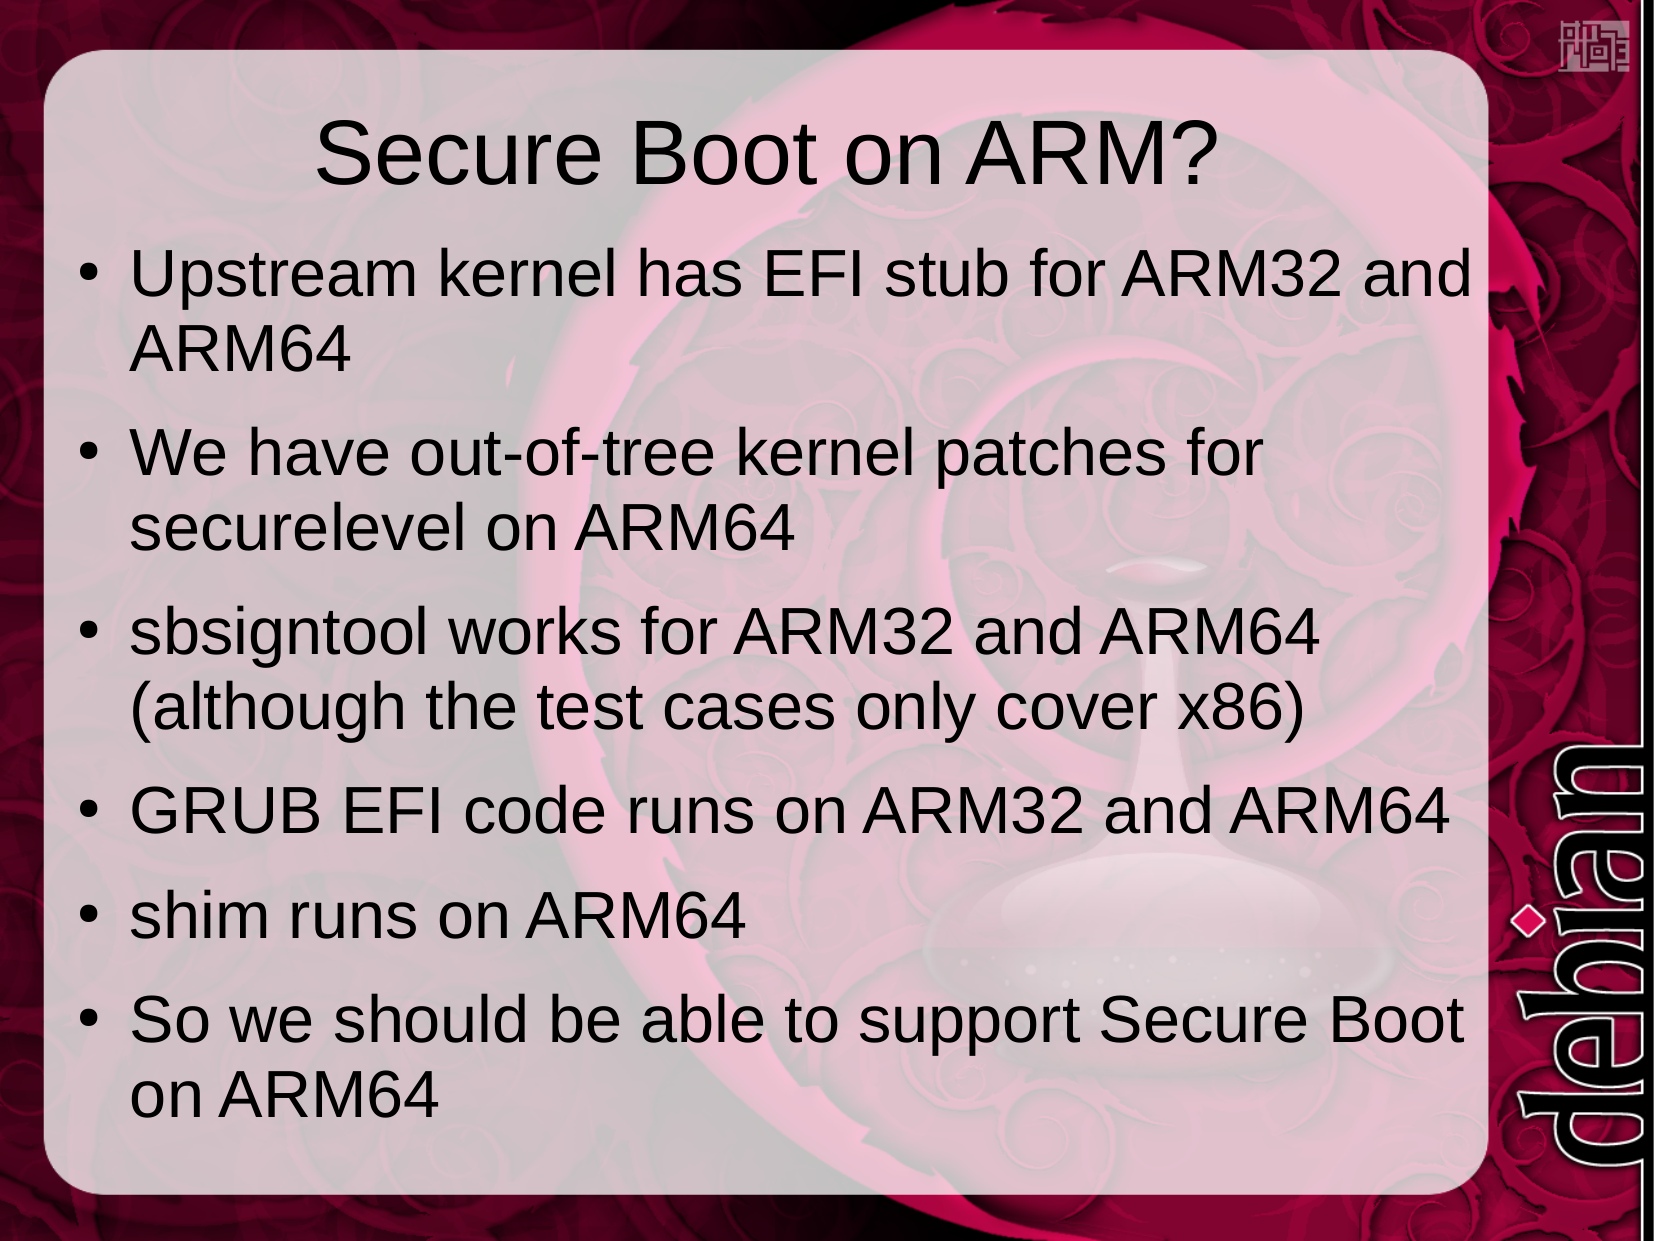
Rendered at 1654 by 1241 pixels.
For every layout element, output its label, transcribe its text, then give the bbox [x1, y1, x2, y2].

picture [0, 0, 1654, 1241]
list Upstream kernel has EFI stub for ARM32 and ARM64 We have out-of-tree kernel patches for securelevel on ARM64 sbsigntool works for ARM32 and ARM64 (although the test cases only cover x86) GRUB EFI code runs on ARM32 and ARM64 shim runs on ARM64 So we should be able to support Secure Boot on ARM64 [59, 236, 1477, 1152]
title Secure Boot on ARM? [59, 49, 1477, 236]
